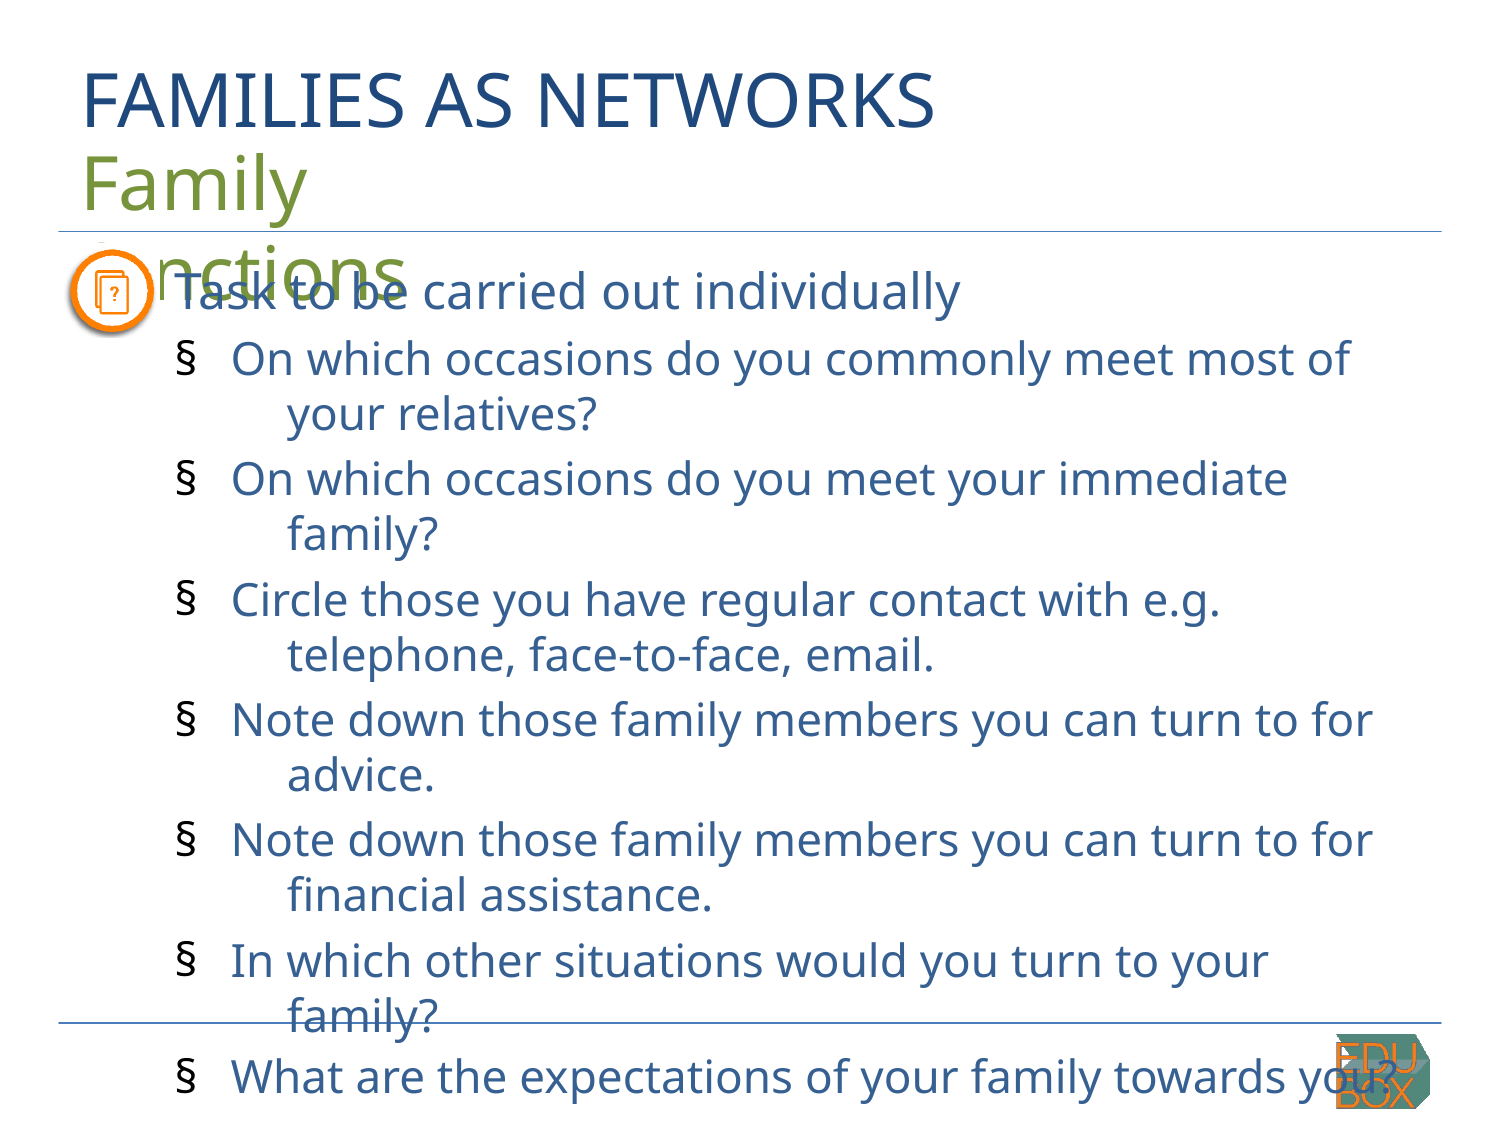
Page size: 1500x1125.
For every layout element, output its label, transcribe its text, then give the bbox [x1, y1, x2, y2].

picture [1328, 1071, 1342, 1090]
list Family functions [64, 153, 1040, 247]
picture [64, 243, 160, 339]
picture [1328, 1028, 1437, 1114]
text_box Task to be carried out individually On which occasions do you commonly meet most of your relatives? On which occasions do you meet your immediate family? Circle those you have regular contact with e.g. telephone, face-to-face, email. Note down those family members you can turn to for advice. Note down those family members you can turn to for financial assistance. In which other situations would you turn to your family? What are the expectations of your family towards you? [159, 251, 1447, 1024]
title FAMILIES AS NETWORKS [64, 42, 1040, 153]
